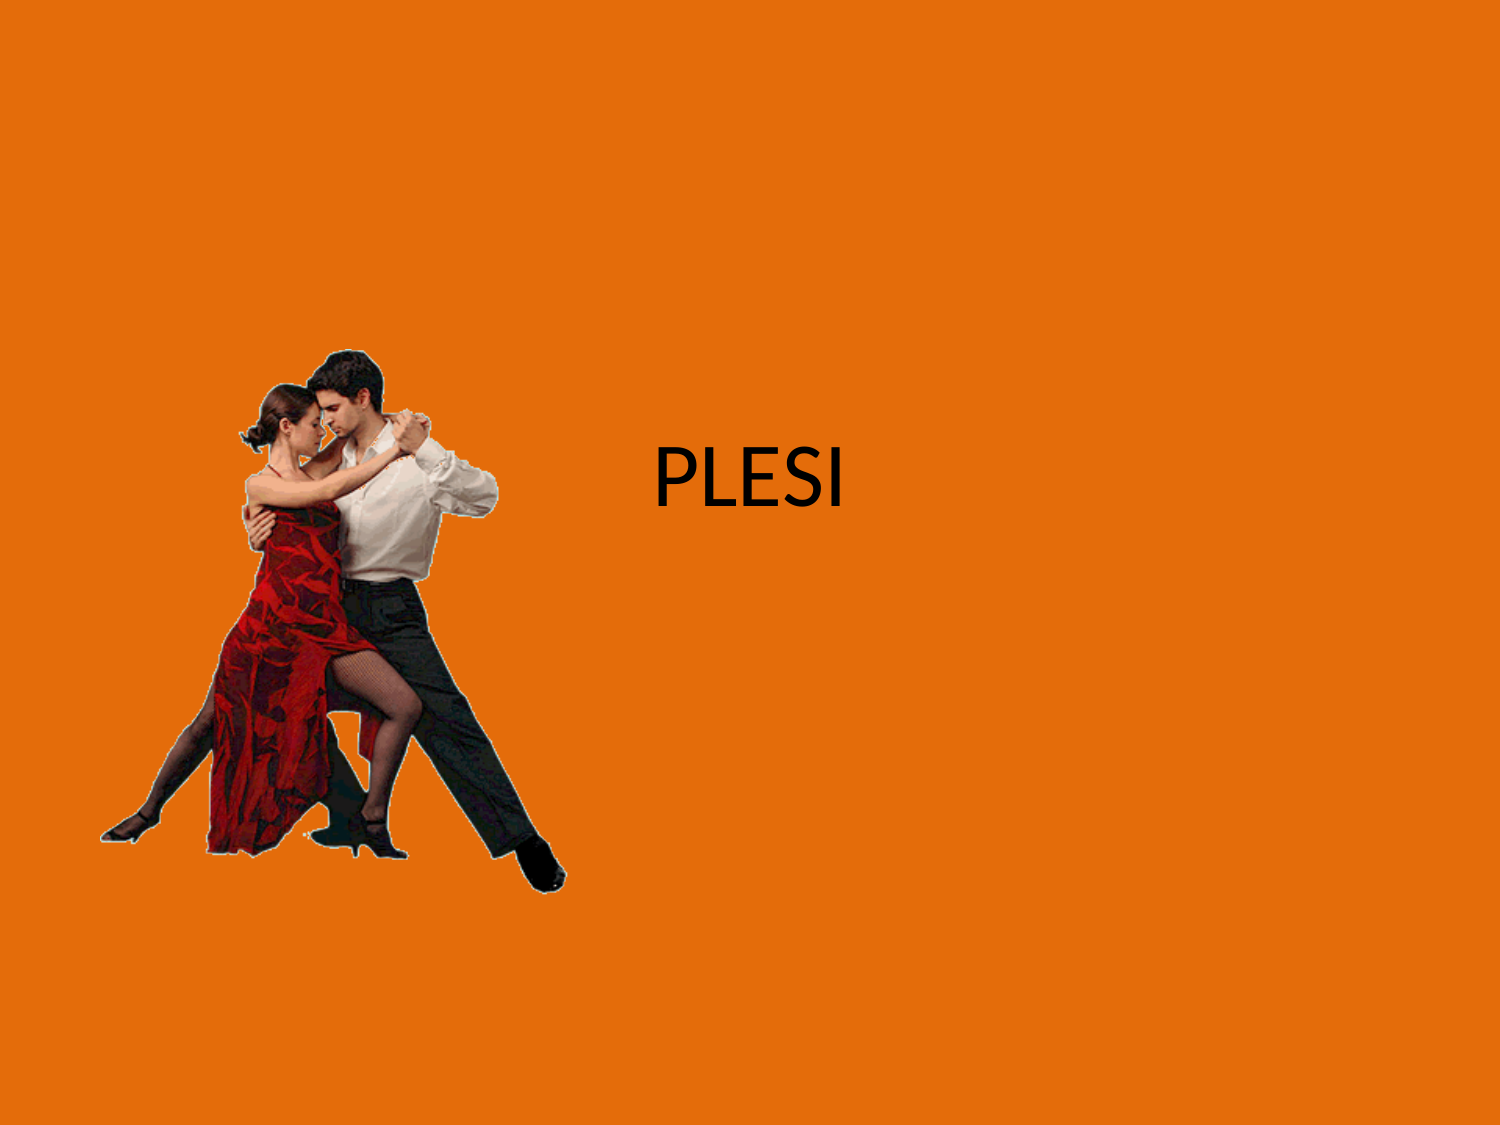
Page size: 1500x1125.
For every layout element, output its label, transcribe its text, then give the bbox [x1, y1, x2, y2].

picture [100, 349, 569, 896]
title PLESI [569, 349, 1388, 591]
